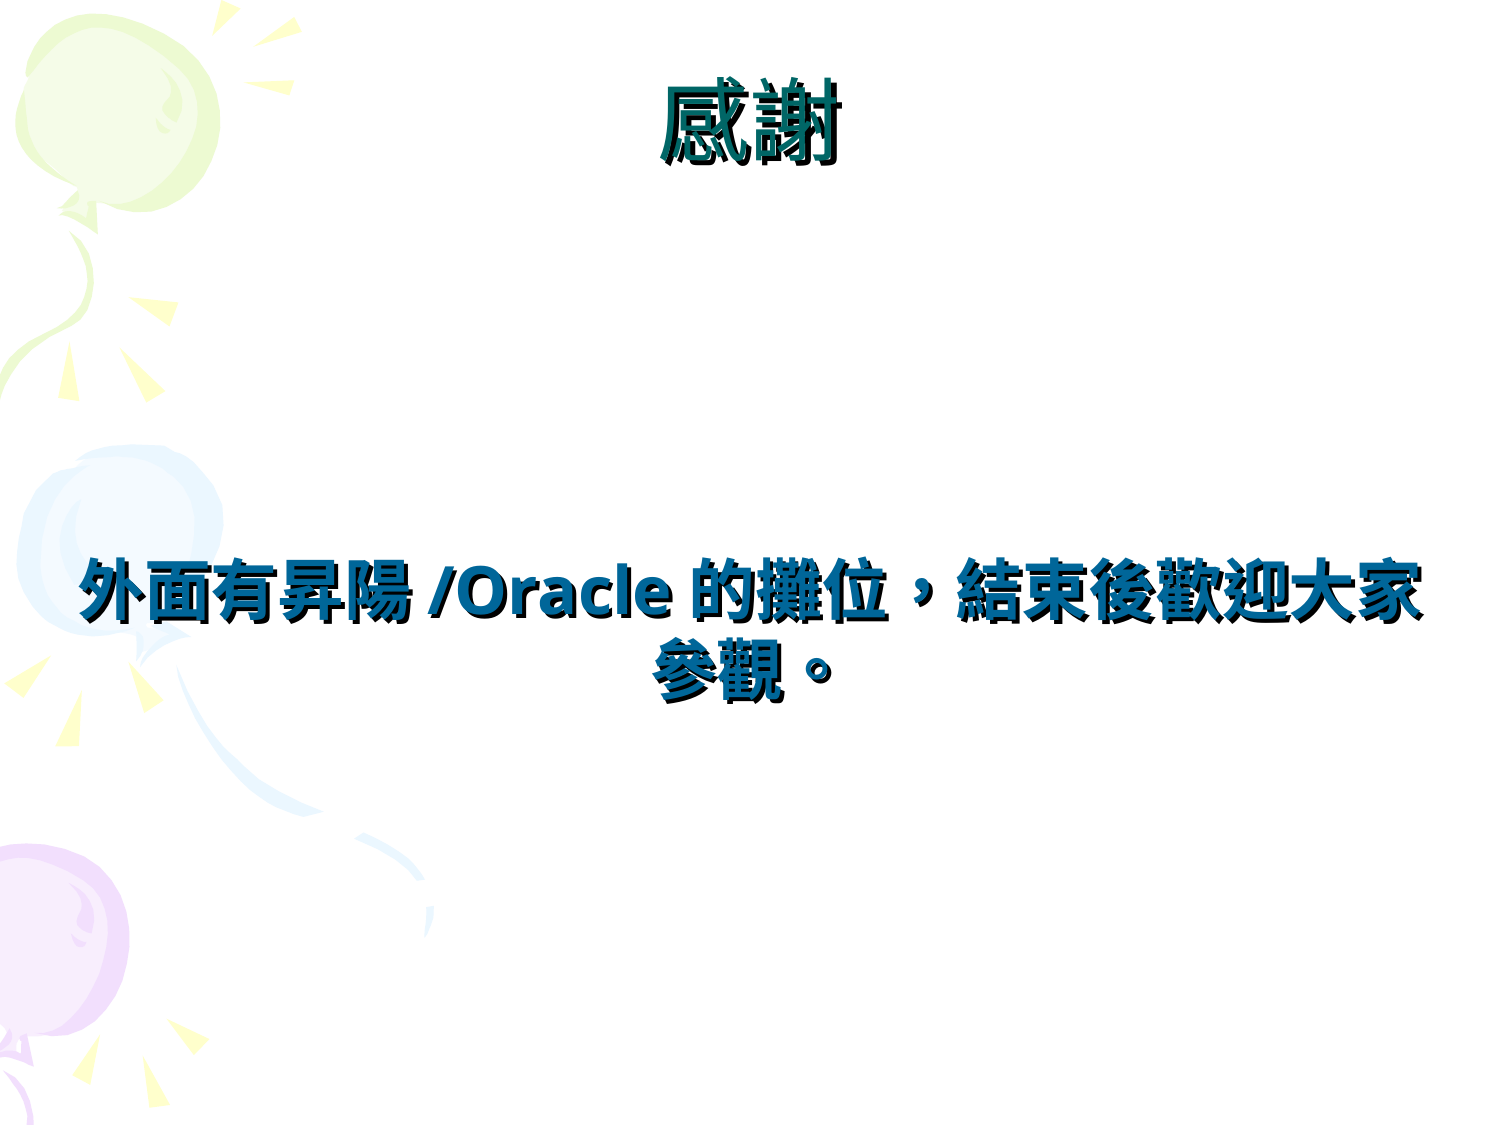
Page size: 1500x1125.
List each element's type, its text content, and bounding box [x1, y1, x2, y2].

title 感謝 [72, 16, 1426, 233]
subtitle 外面有昇陽/Oracle的攤位，結束後歡迎大家參觀。 [75, 269, 1426, 987]
